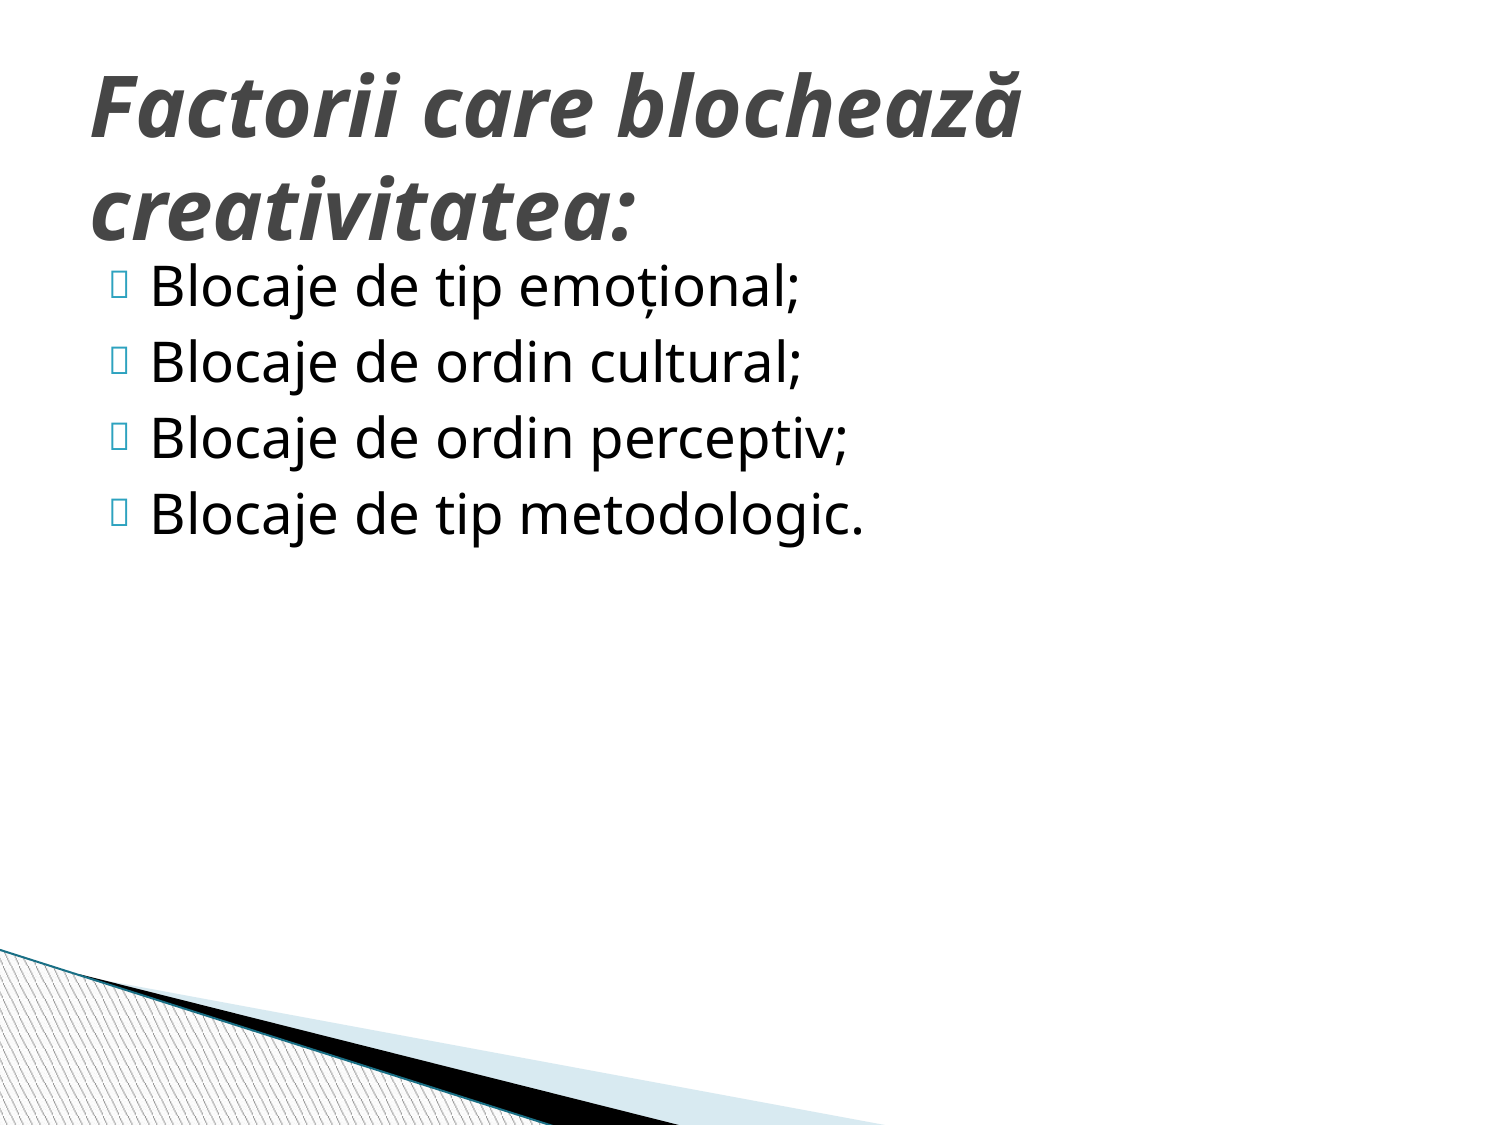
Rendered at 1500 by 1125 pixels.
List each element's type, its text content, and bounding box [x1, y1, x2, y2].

list Blocaje de tip emoțional; Blocaje de ordin cultural; Blocaje de ordin perceptiv; Blocaje de tip metodologic. [75, 243, 1425, 986]
picture [0, 952, 543, 1125]
title Factorii care blochează creativitatea: [75, 45, 1425, 233]
